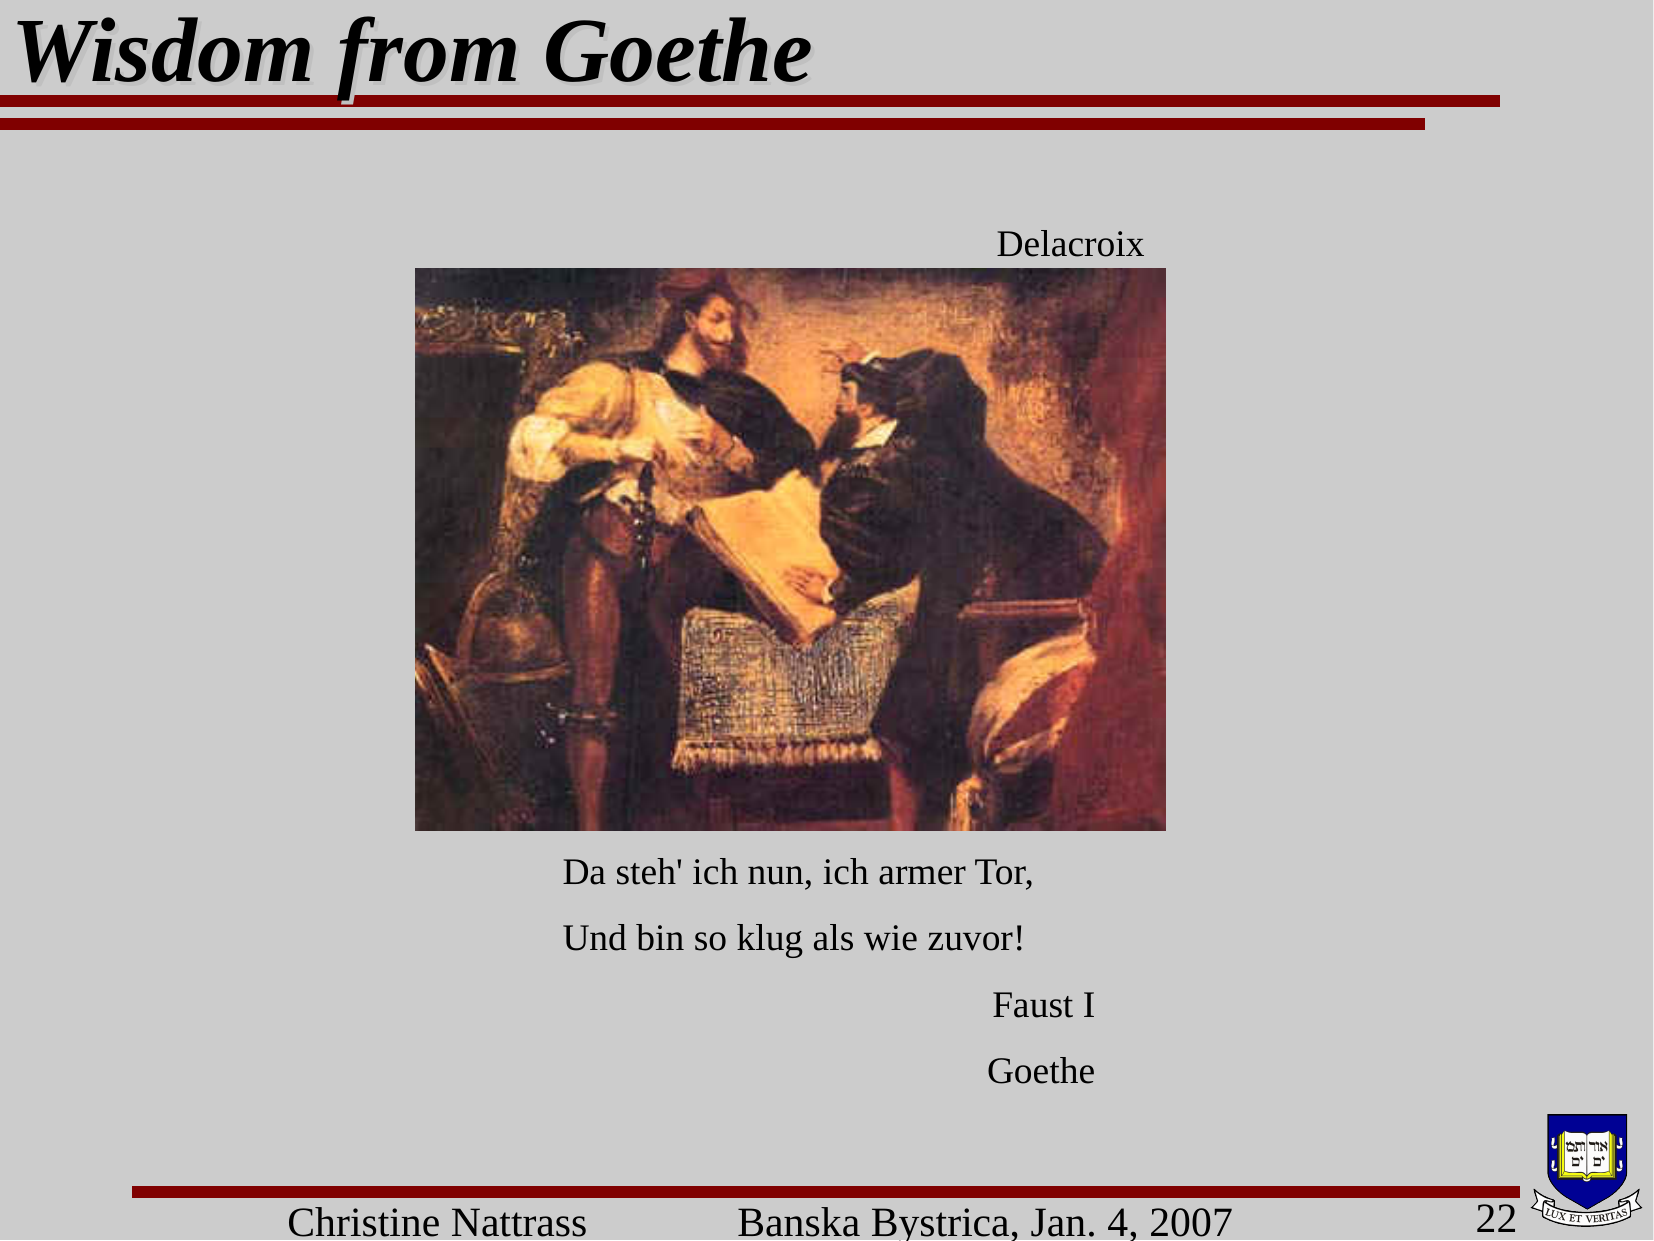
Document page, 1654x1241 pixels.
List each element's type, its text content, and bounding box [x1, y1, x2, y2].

text_box Delacroix [934, 215, 1160, 272]
picture [1530, 1114, 1643, 1227]
title Wisdom from Goethe [11, 0, 1512, 154]
text_box Da steh' ich nun, ich armer Tor, Und bin so klug als wie zuvor! Faust I Goethe [547, 843, 1111, 1099]
picture [415, 268, 1166, 831]
